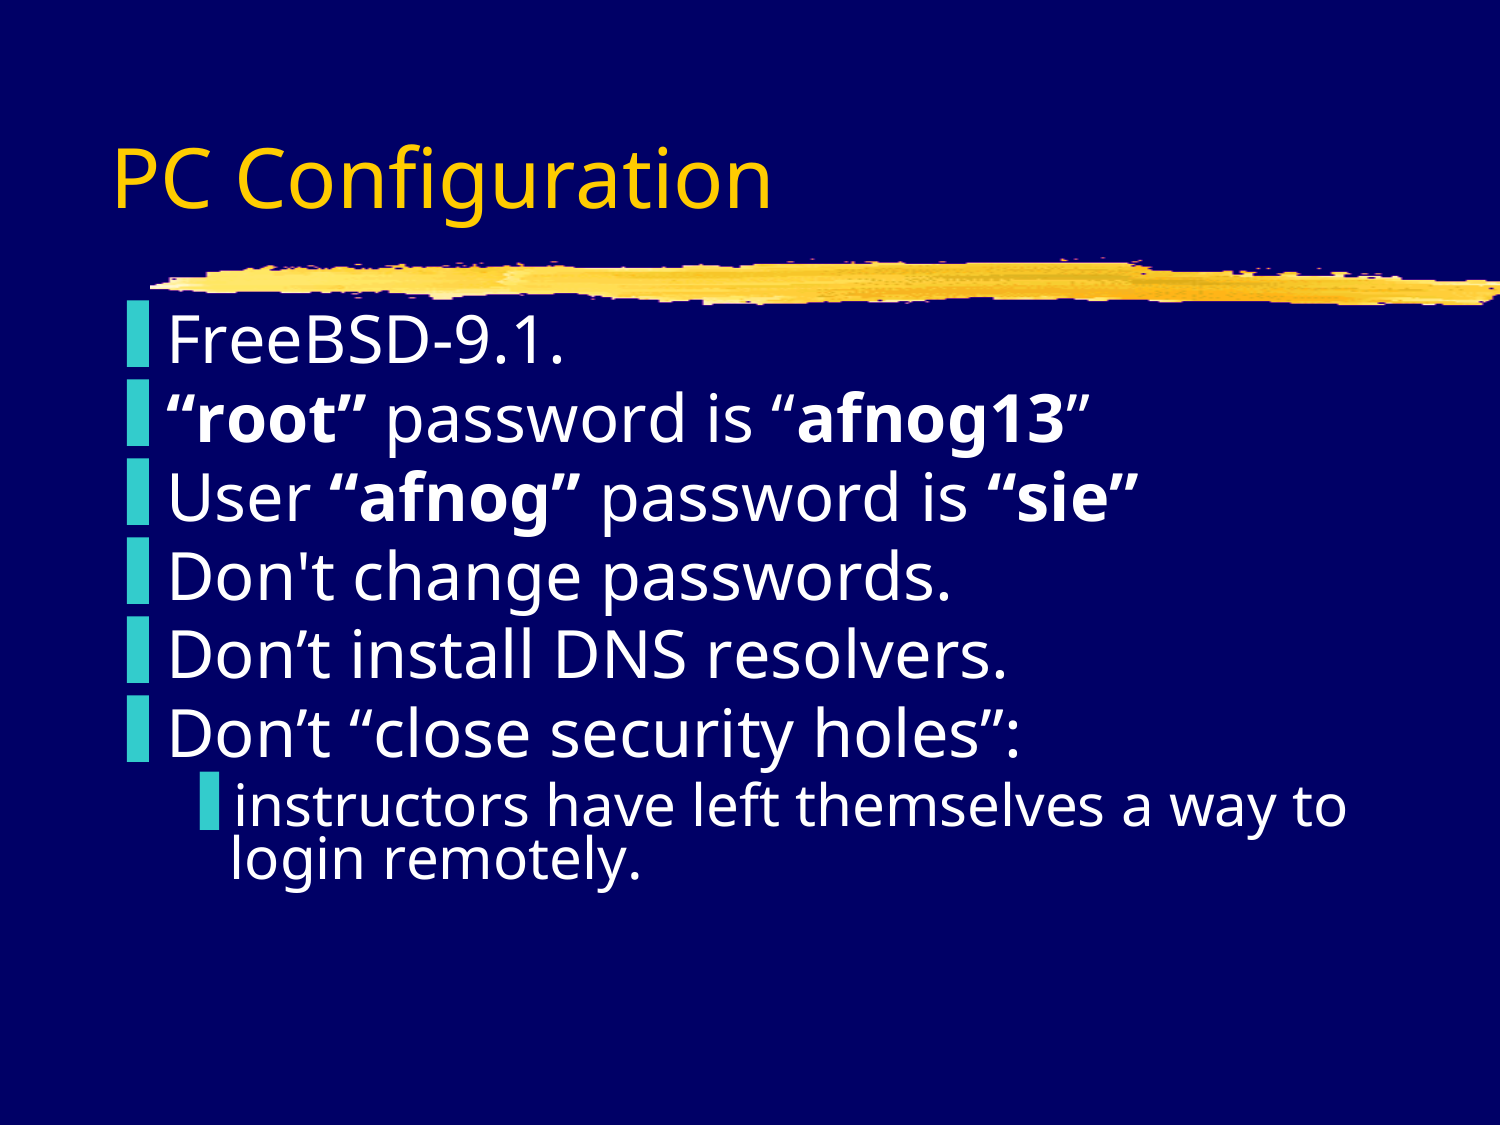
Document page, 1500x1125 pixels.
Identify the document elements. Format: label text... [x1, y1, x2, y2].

title PC Configuration [110, 78, 1391, 297]
list FreeBSD-9.1. “root” password is “afnog13” User “afnog” password is “sie” Don't change passwords. Don’t install DNS resolvers. Don’t “close security holes”: instructors have left themselves a way to login remotely. [110, 312, 1391, 1118]
picture [150, 252, 1500, 316]
